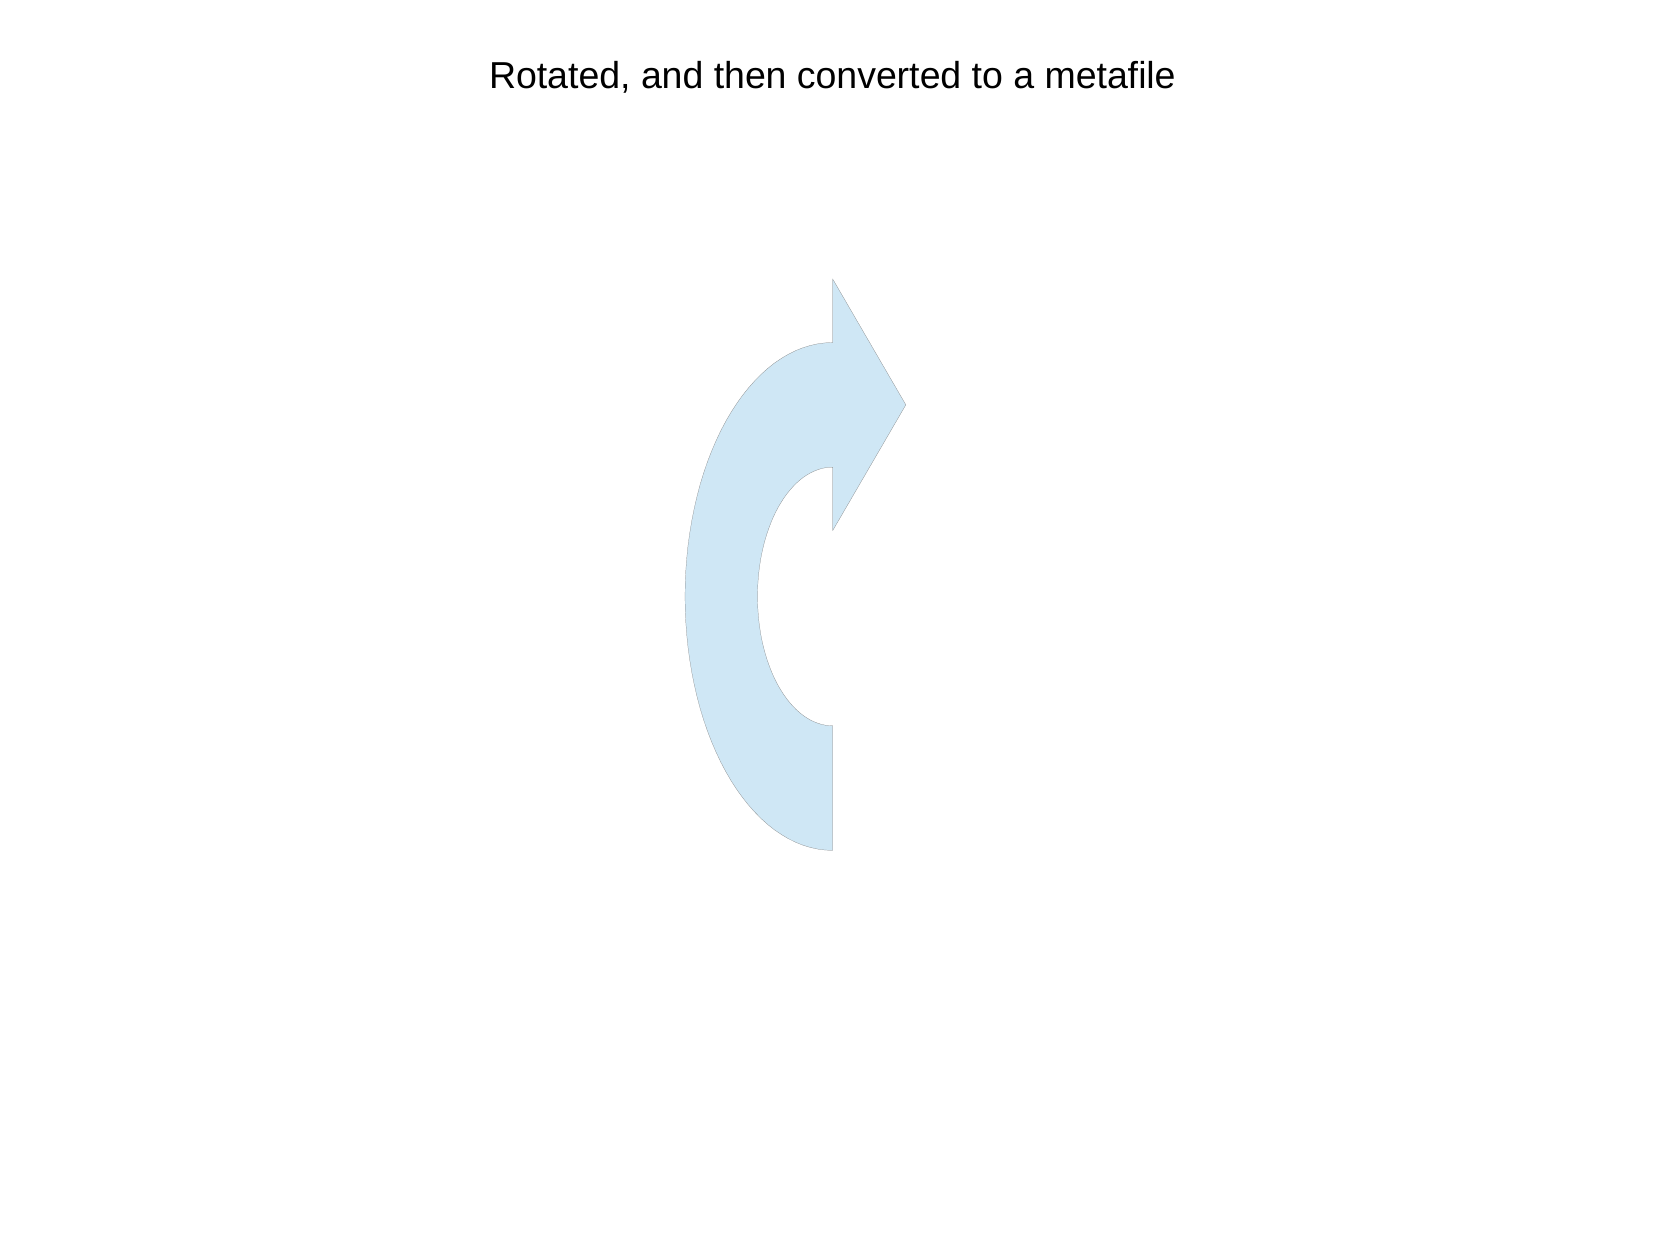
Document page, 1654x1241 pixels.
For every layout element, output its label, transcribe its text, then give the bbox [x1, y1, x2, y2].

picture [684, 278, 1193, 1146]
text_box Rotated, and then converted to a metafile [474, 47, 1191, 105]
